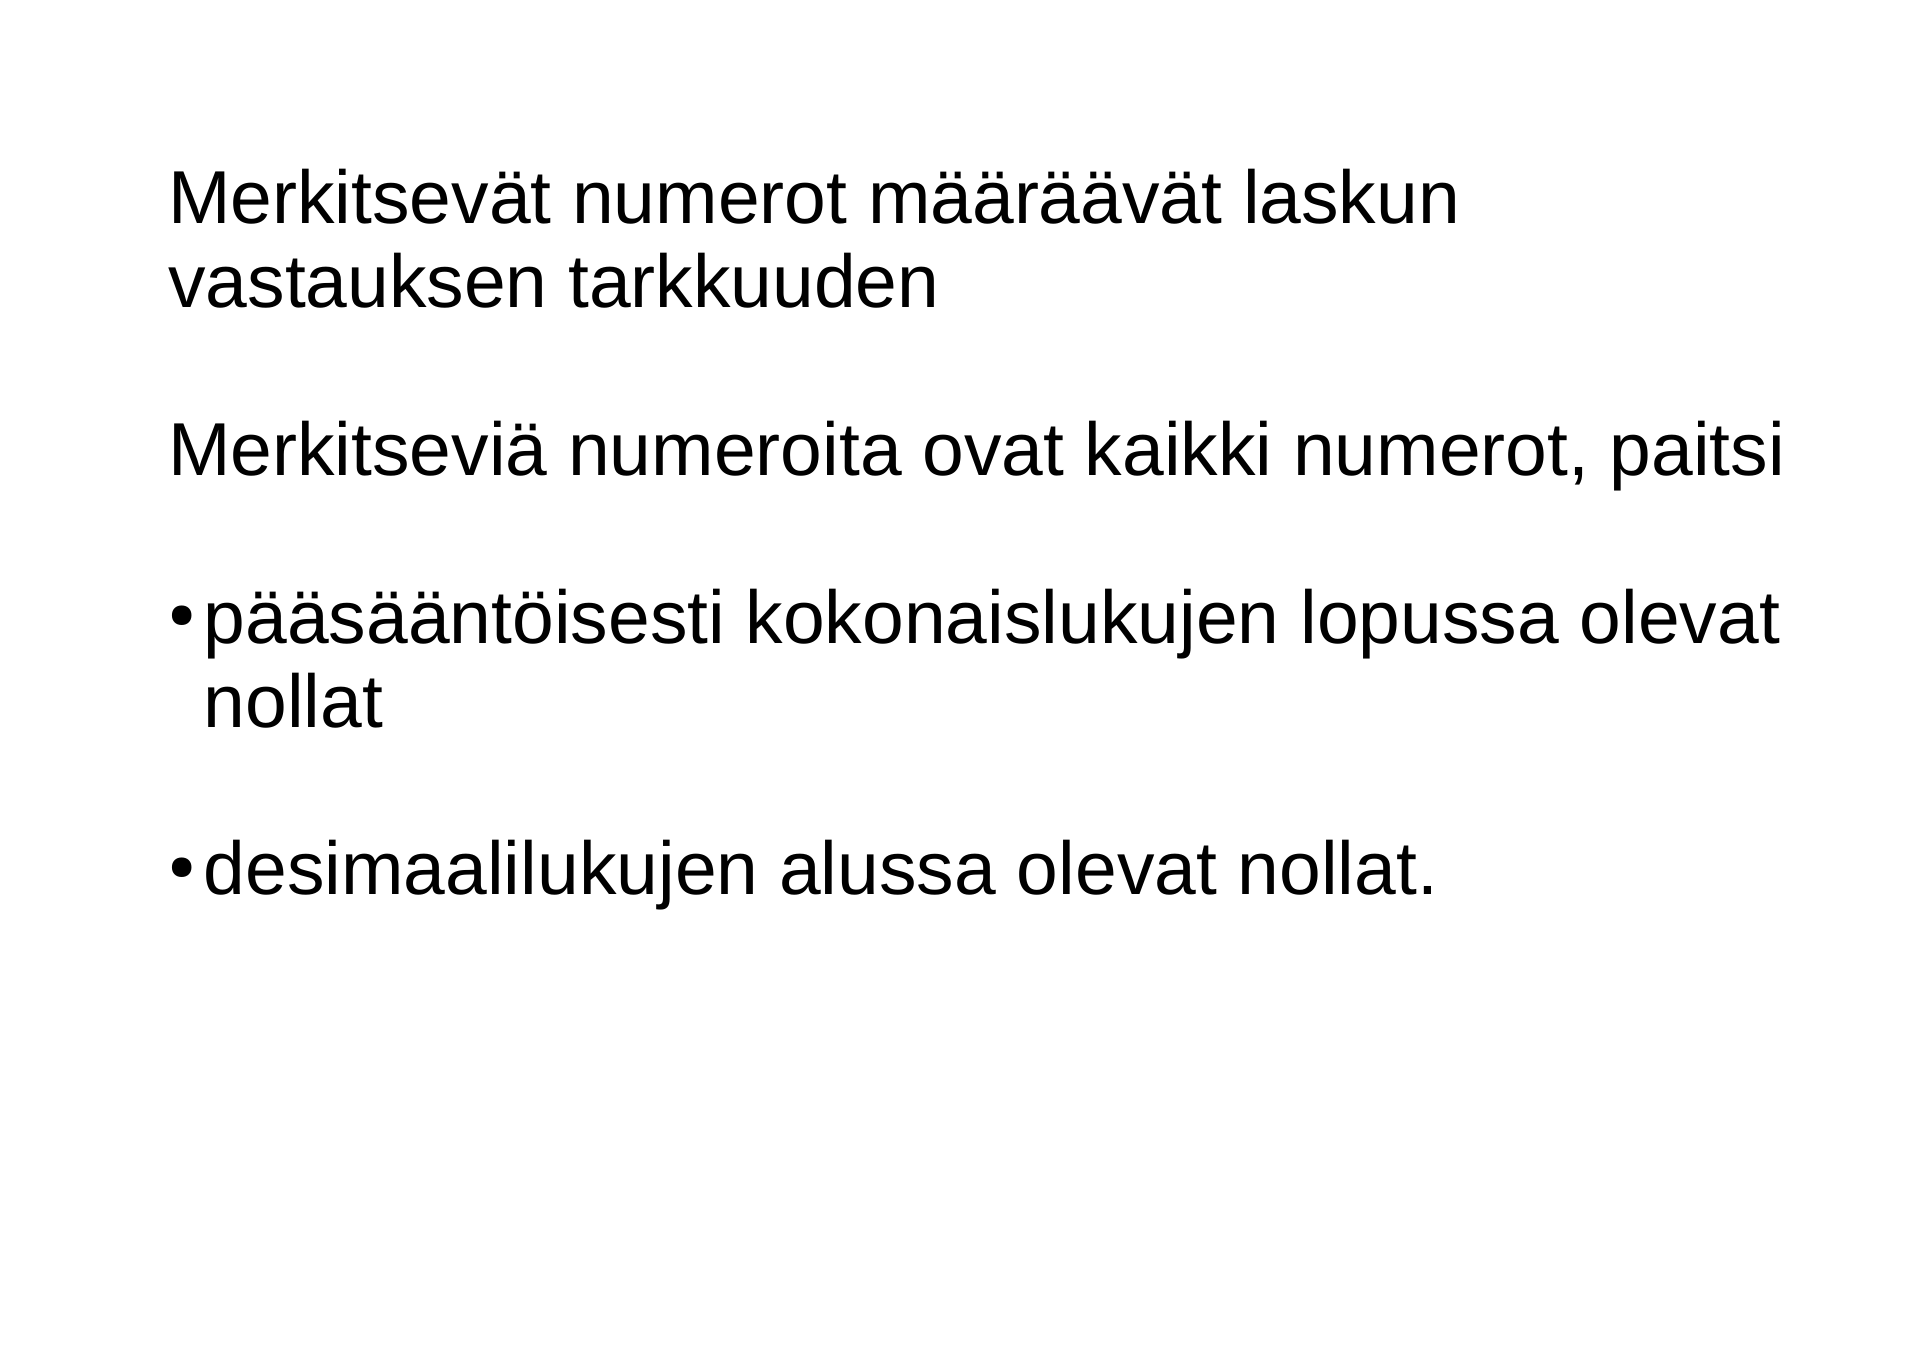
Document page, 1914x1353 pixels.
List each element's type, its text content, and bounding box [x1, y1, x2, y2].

text_box Merkitsevät numerot määräävät laskun vastauksen tarkkuuden Merkitseviä numeroita ovat kaikki numerot, paitsi pääsääntöisesti kokonaislukujen lopussa olevat nollat desimaalilukujen alussa olevat nollat. [153, 147, 1808, 1087]
